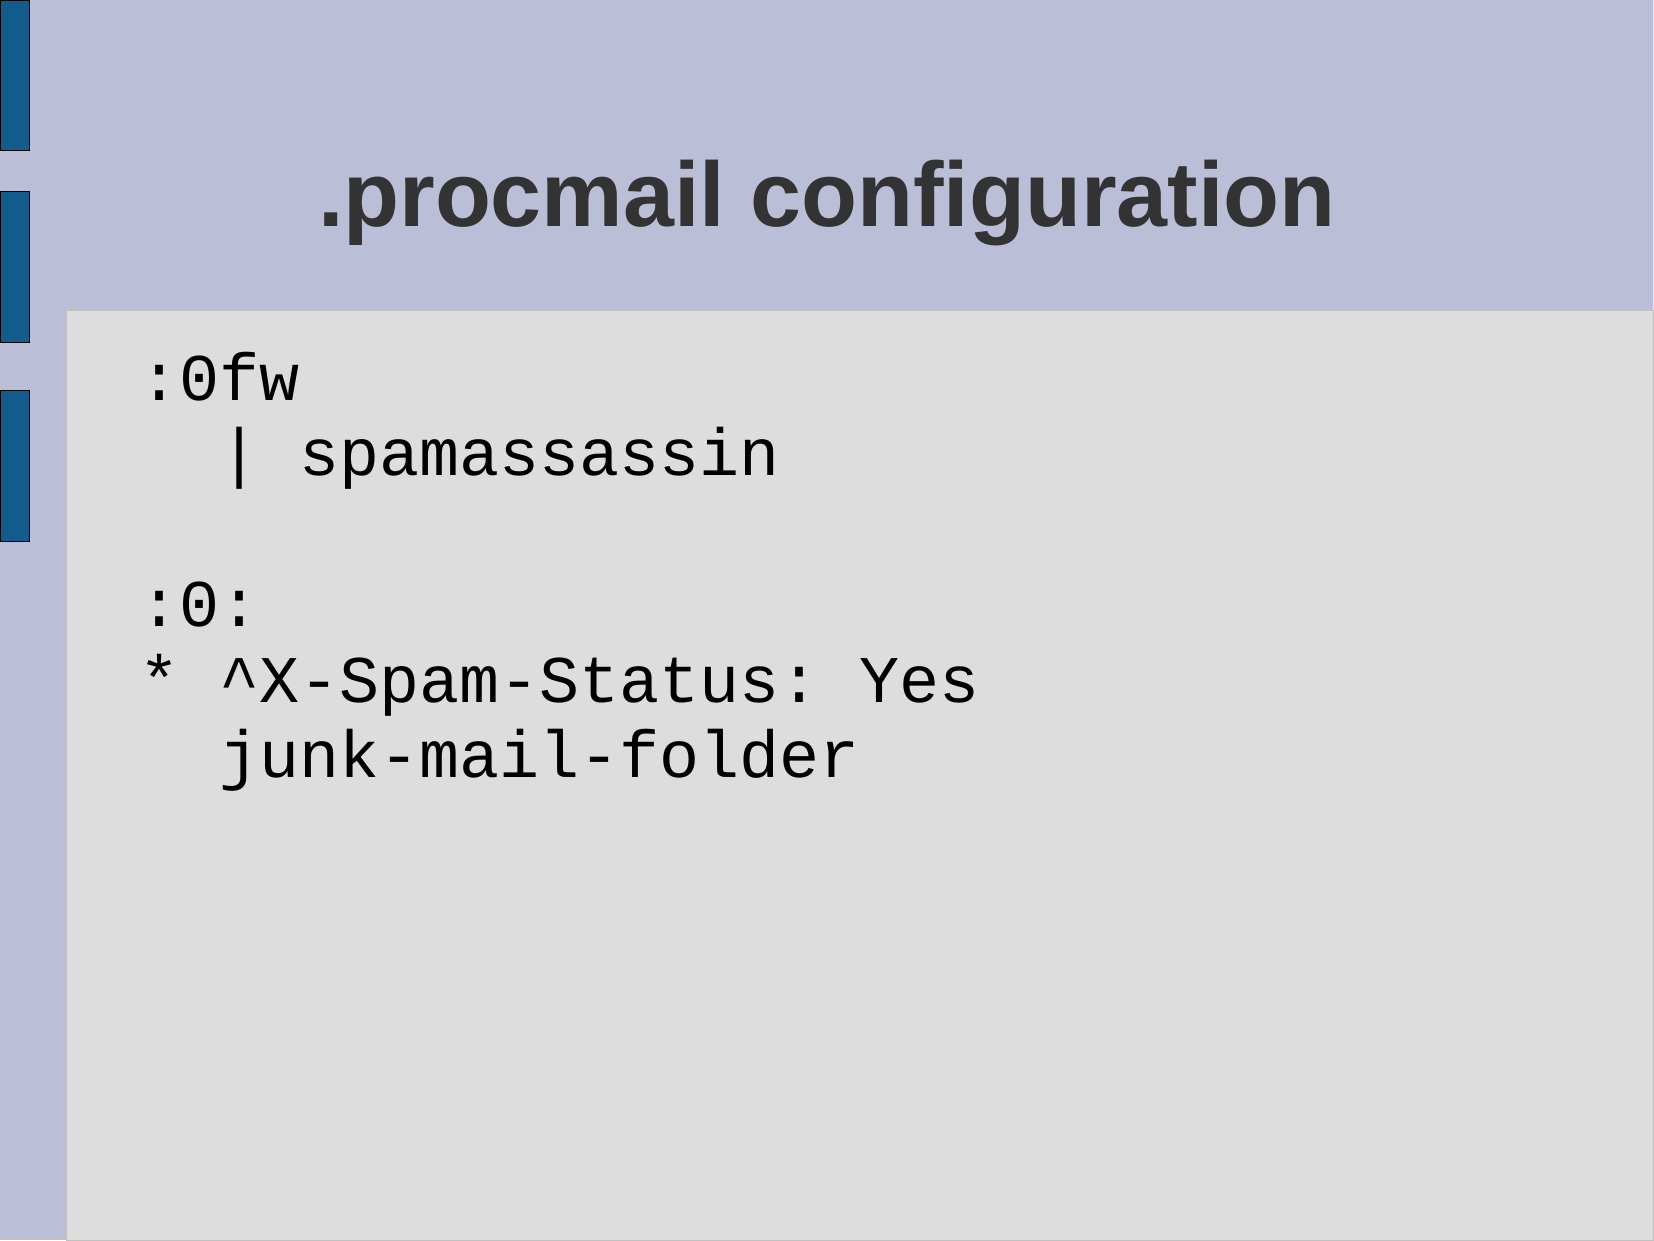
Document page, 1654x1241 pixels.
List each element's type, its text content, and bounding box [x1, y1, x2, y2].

title .procmail configuration [121, 91, 1534, 299]
list :0fw | spamassassin :0: * ^X-Spam-Status: Yes junk-mail-folder [121, 344, 1534, 1127]
